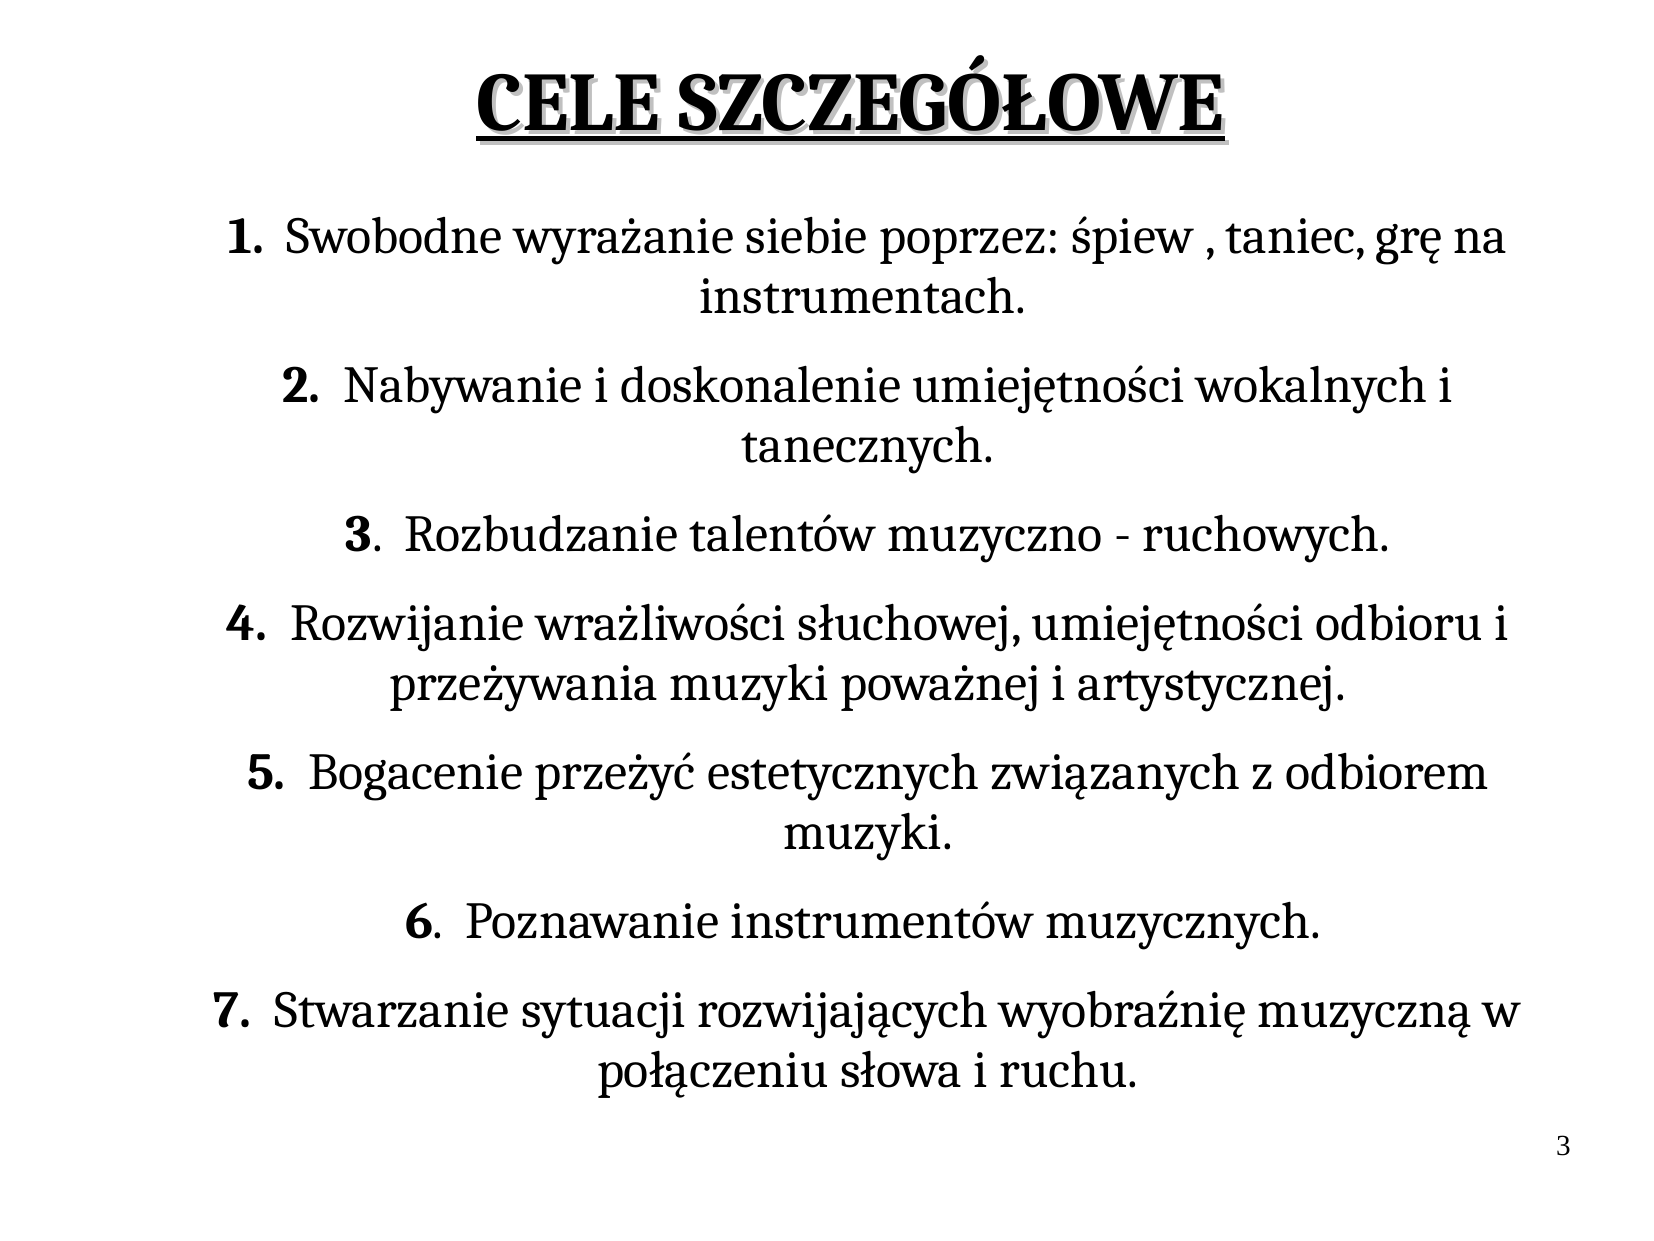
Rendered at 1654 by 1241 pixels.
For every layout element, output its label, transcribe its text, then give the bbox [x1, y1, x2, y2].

list 1. Swobodne wyrażanie siebie poprzez: śpiew , taniec, grę na instrumentach. 2. Nabywanie i doskonalenie umiejętności wokalnych i tanecznych. 3. Rozbudzanie talentów muzyczno - ruchowych. 4. Rozwijanie wrażliwości słuchowej, umiejętności odbioru i przeżywania muzyki poważnej i artystycznej. 5. Bogacenie przeżyć estetycznych związanych z odbiorem muzyki. 6. Poznawanie instrumentów muzycznych. 7. Stwarzanie sytuacji rozwijających wyobraźnię muzyczną w połączeniu słowa i ruchu. [88, 206, 1577, 1211]
title CELE SZCZEGÓŁOWE [106, 0, 1595, 207]
